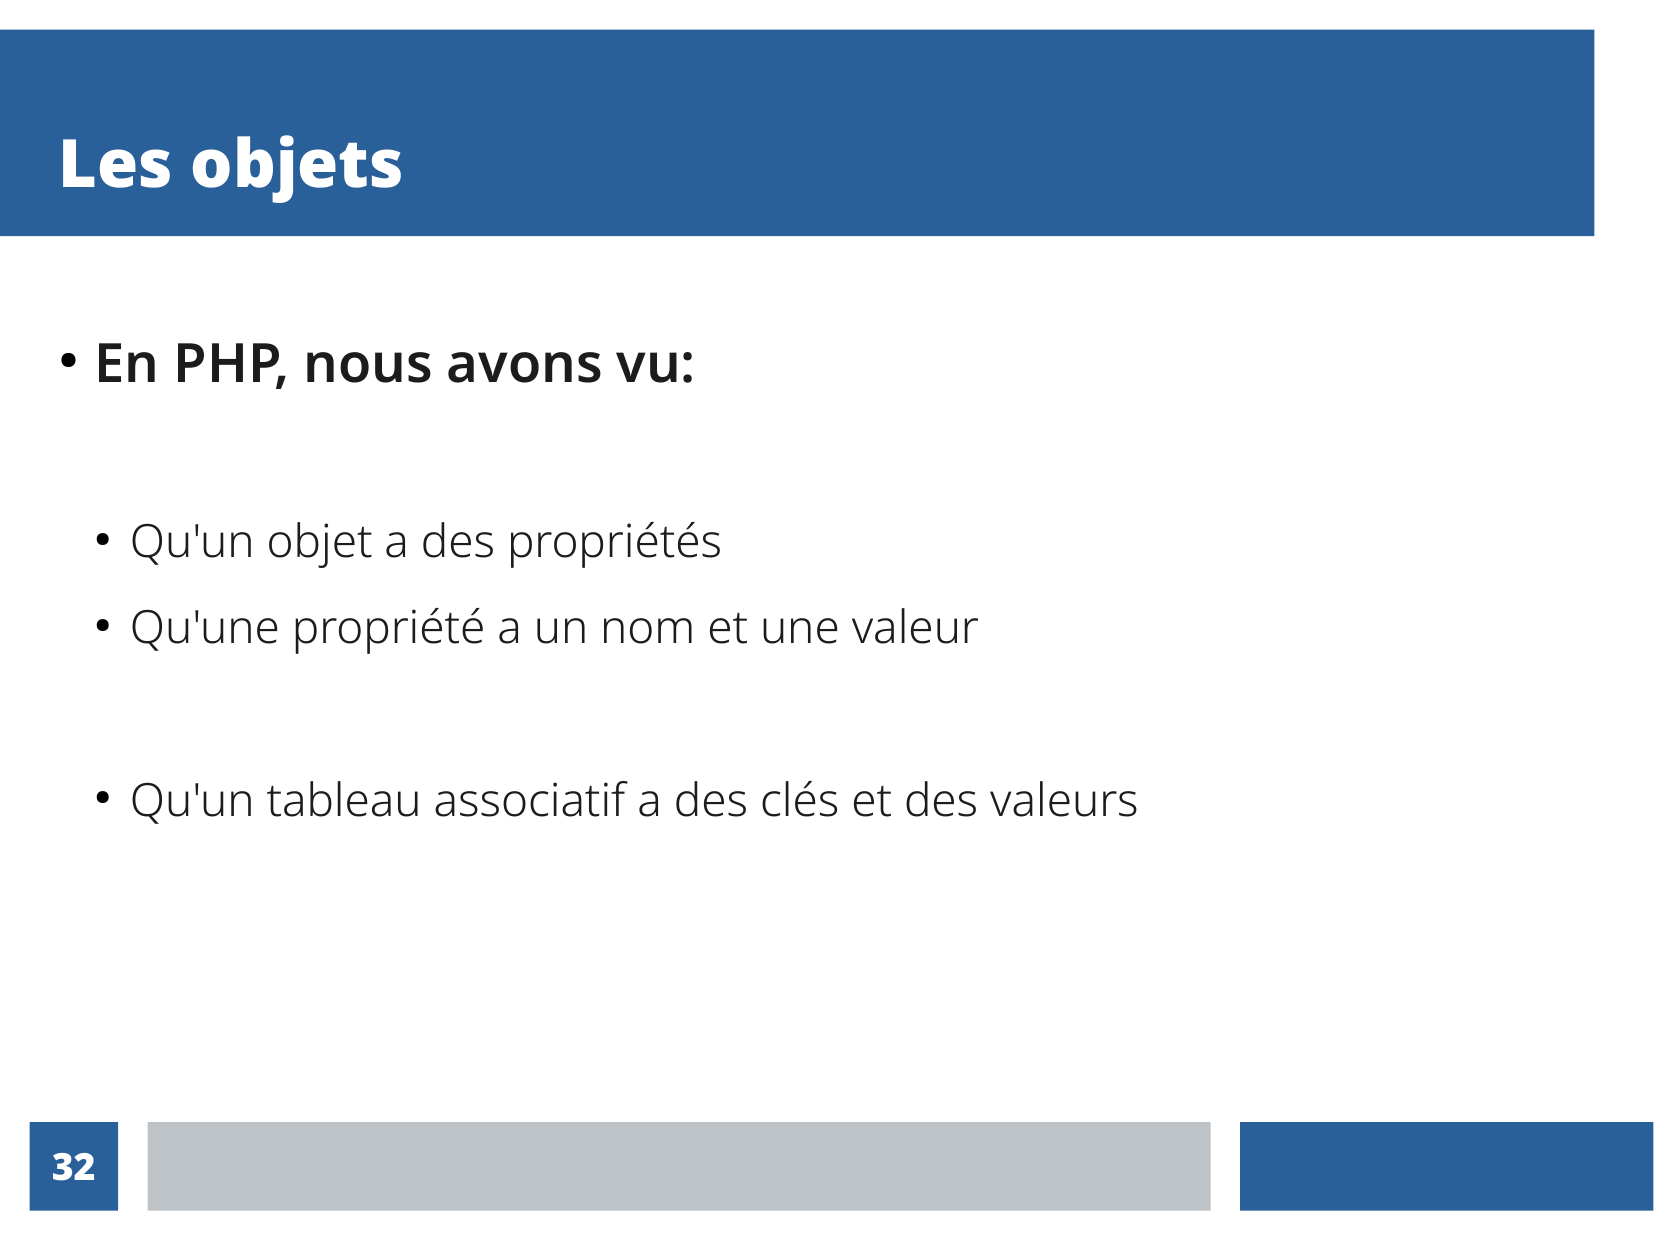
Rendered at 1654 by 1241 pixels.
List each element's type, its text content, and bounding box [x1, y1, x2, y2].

title Les objets [59, 59, 1595, 207]
list En PHP, nous avons vu: Qu'un objet a des propriétés Qu'une propriété a un nom et une valeur Qu'un tableau associatif a des clés et des valeurs [59, 324, 1565, 1093]
